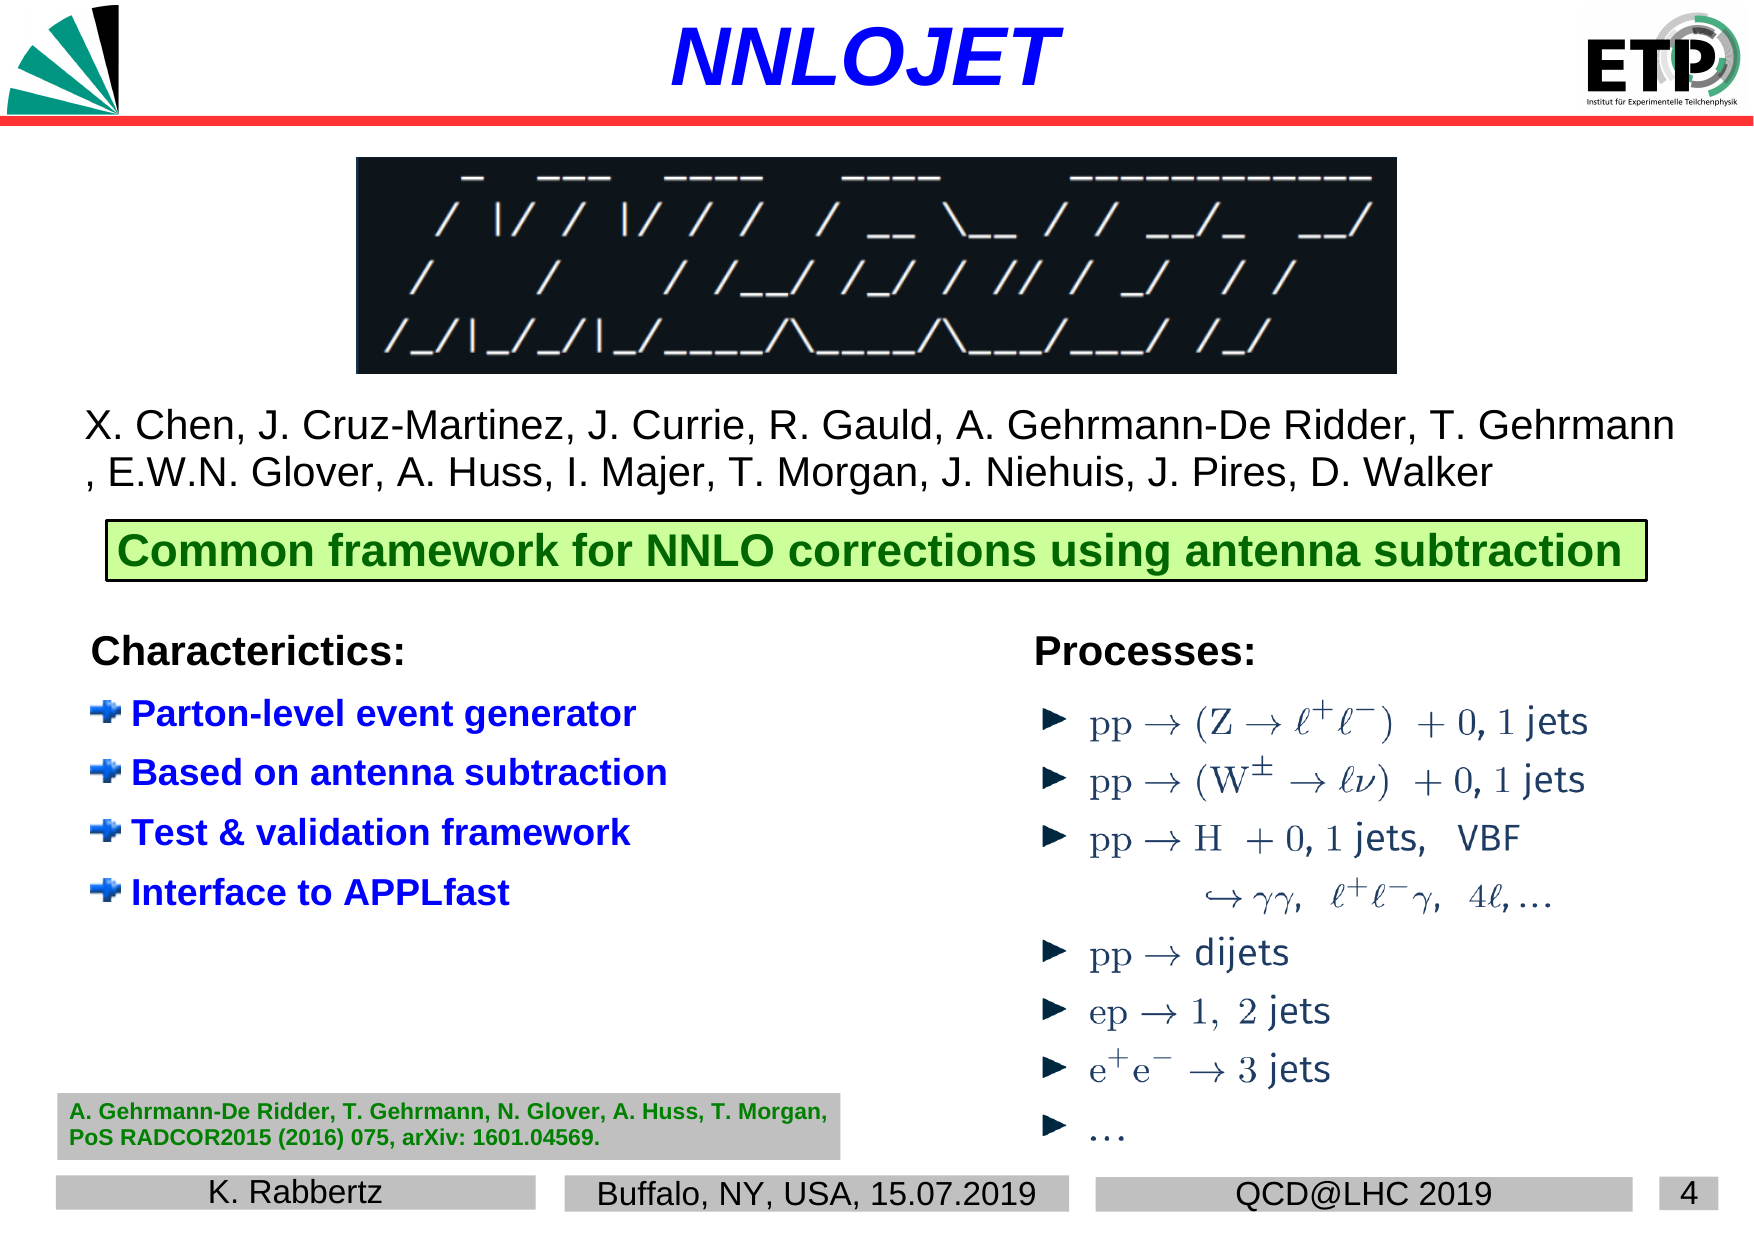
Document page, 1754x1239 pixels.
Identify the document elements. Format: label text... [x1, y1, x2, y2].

picture [7, 5, 119, 116]
list Processes: [1034, 624, 1280, 684]
text_box Common framework for NNLO corrections using antenna subtraction [106, 520, 1647, 581]
text_box A. Gehrmann-De Ridder, T. Gehrmann, N. Glover, A. Huss, T. Morgan, PoS RADCOR2015 (2016) 075, arXiv: 1601.04569. [57, 1093, 841, 1160]
text_box X. Chen, J. Cruz-Martinez, J. Currie, R. Gauld, A. Gehrmann-De Ridder, T. Gehrmann , E.W.N. Glover, A. Huss, I. Majer, T. Morgan, J. Niehuis, J. Pires, D. Walker [72, 396, 1688, 502]
picture [356, 157, 1397, 374]
picture [1033, 697, 1596, 1152]
picture [1606, 5, 1748, 109]
list Characterictics: Parton-level event generator Based on antenna subtraction Test & validation framework Interface to APPLfast [90, 624, 707, 951]
title NNLOJET [123, 0, 1606, 114]
